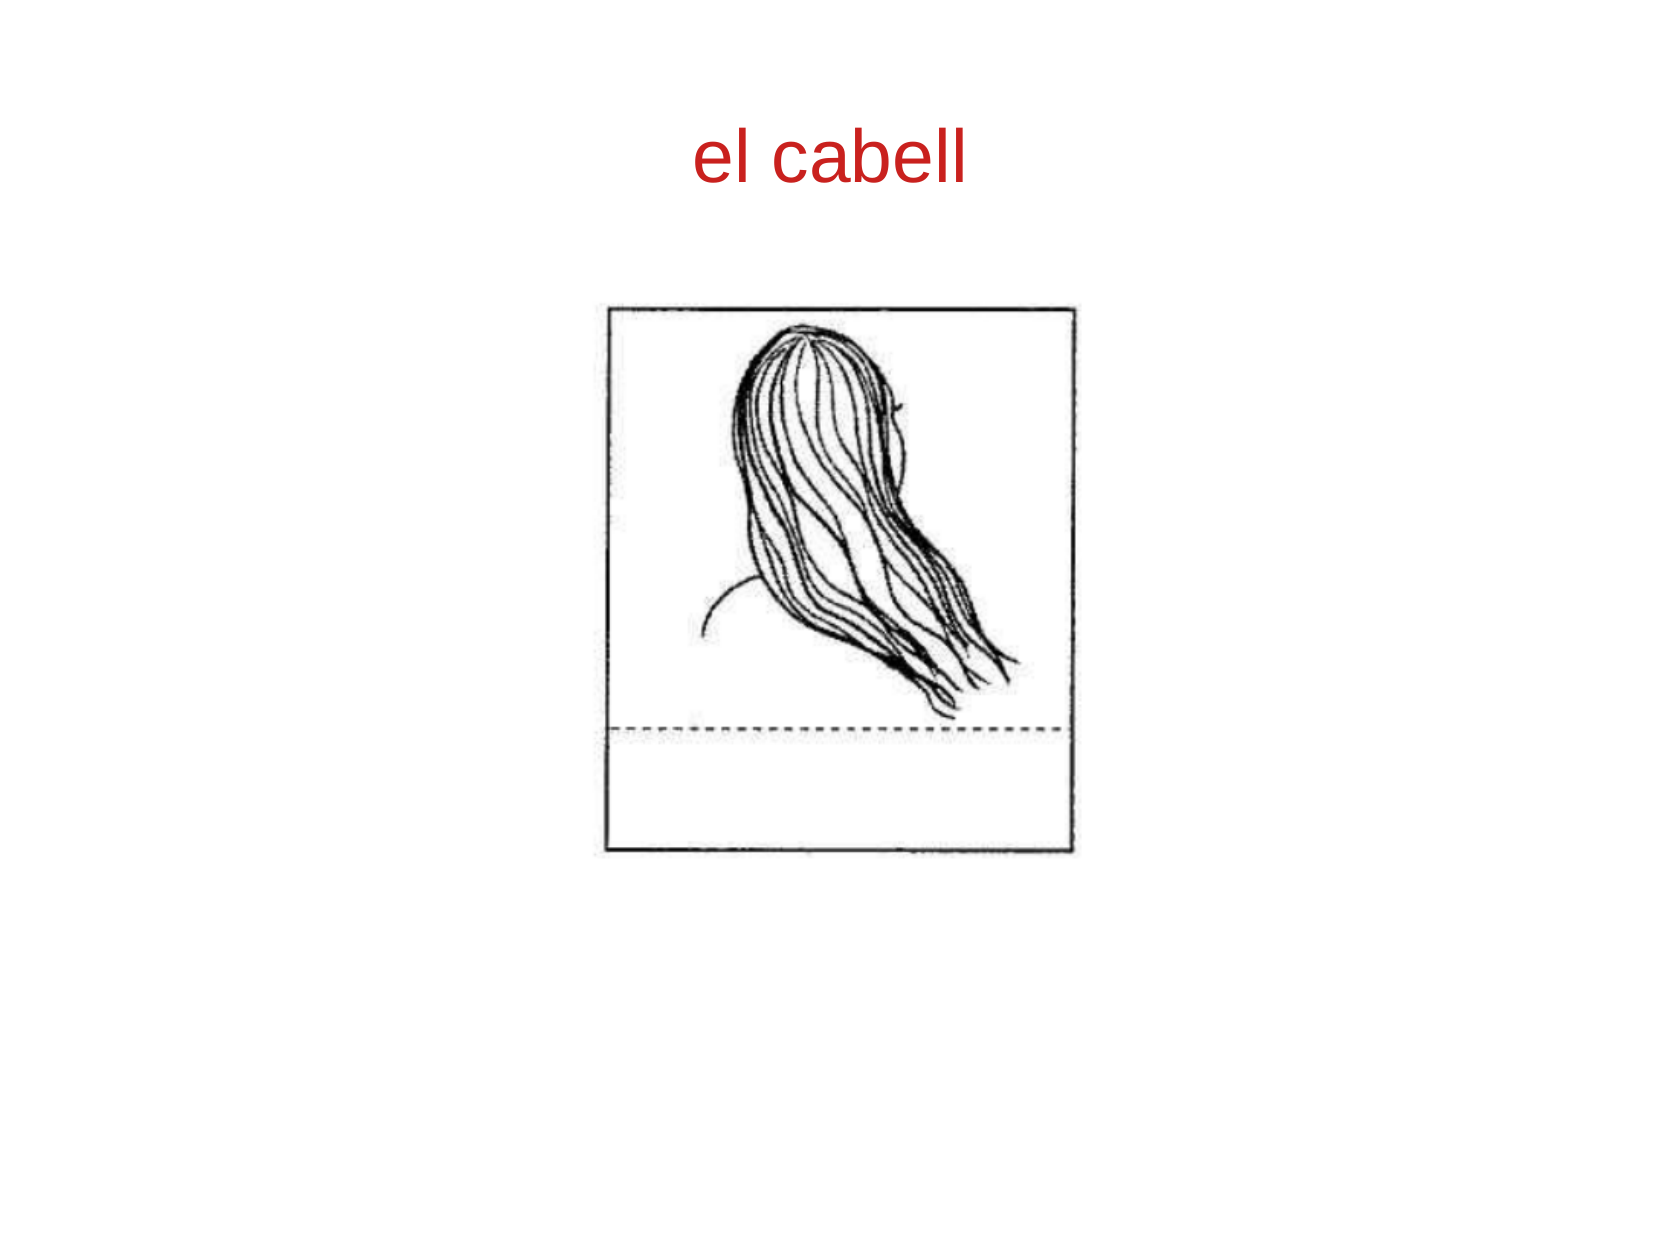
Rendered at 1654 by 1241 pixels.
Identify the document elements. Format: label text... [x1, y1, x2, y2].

text_box el cabell [289, 49, 1371, 257]
picture [581, 291, 1094, 873]
